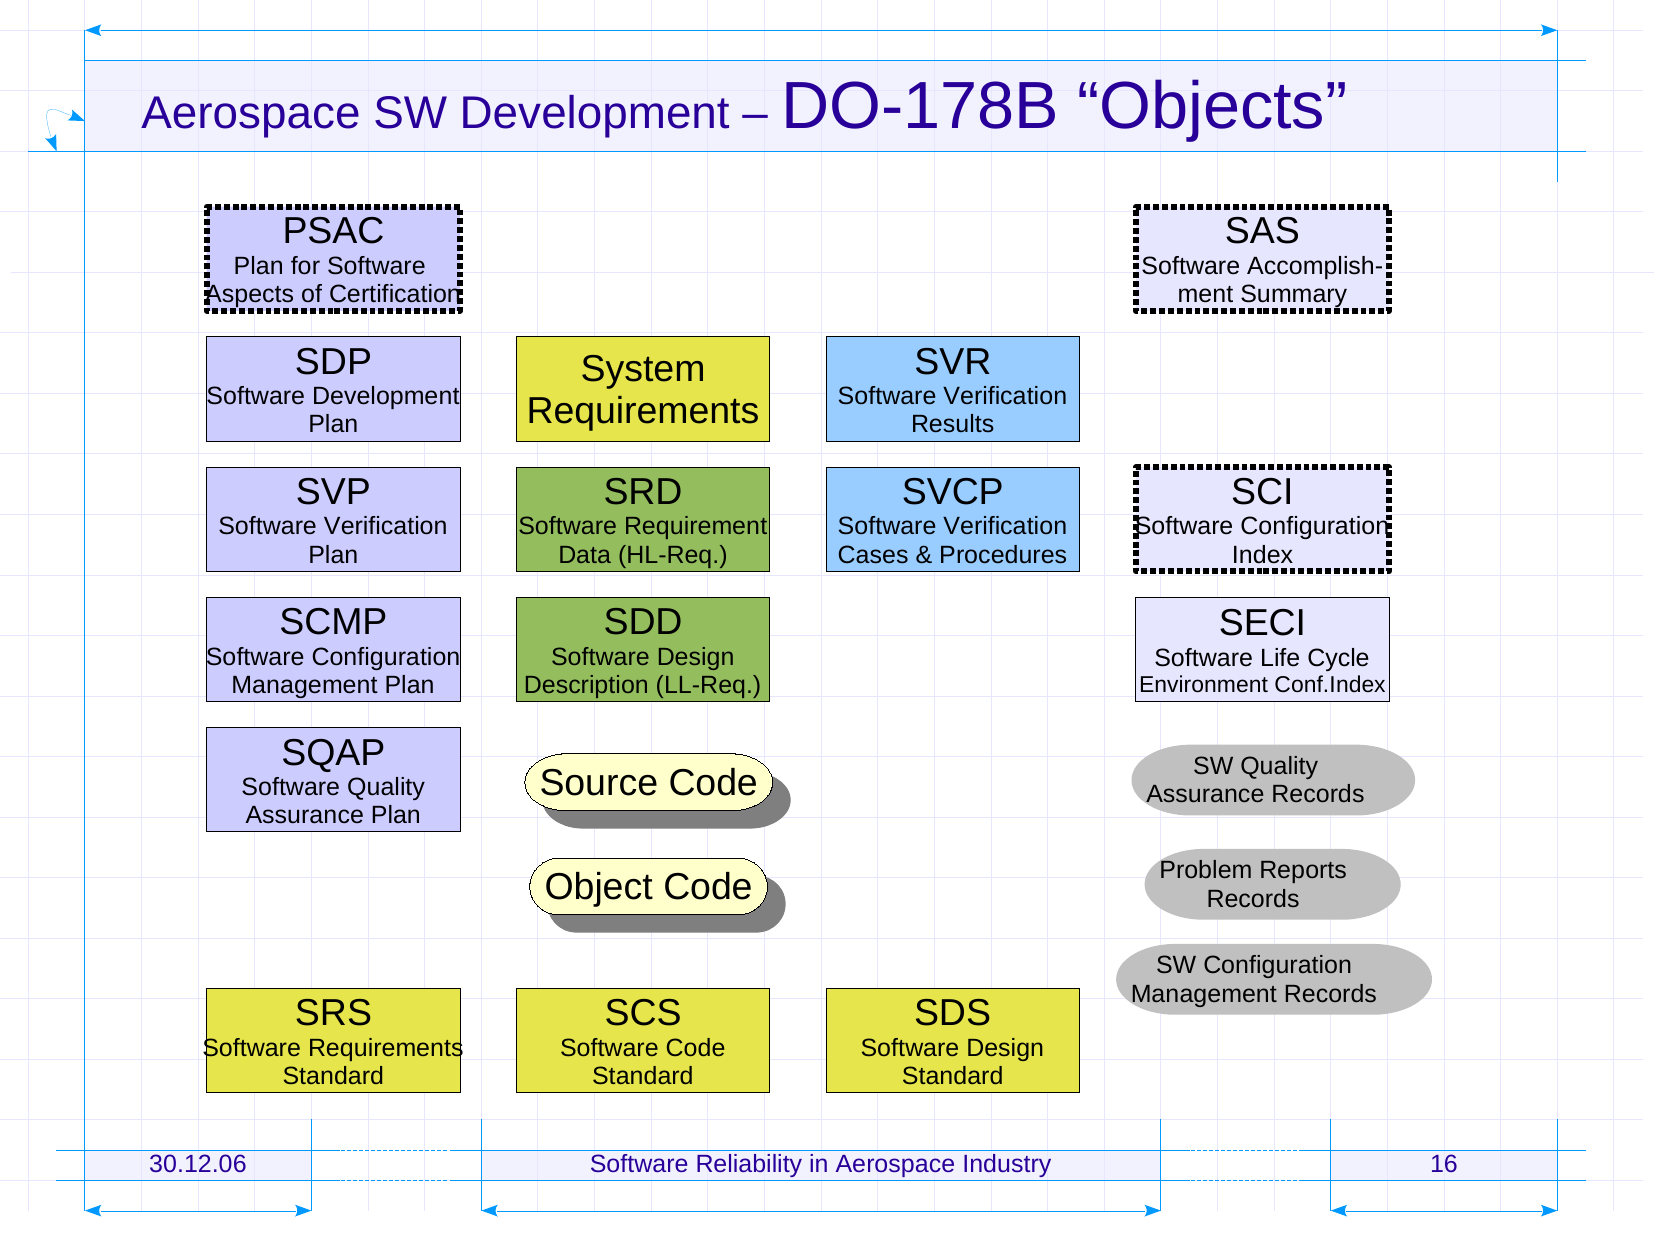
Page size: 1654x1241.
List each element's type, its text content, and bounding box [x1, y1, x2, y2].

text_box SAS Software Accomplish- ment Summary [1135, 206, 1390, 311]
text_box Source Code [524, 753, 773, 811]
text_box SRD Software Requirement Data (HL-Req.) [516, 467, 770, 572]
text_box SCMP Software Configuration Management Plan [206, 597, 461, 702]
text_box SVCP Software Verification Cases & Procedures [826, 467, 1080, 572]
text_box PSAC Plan for Software Aspects of Certification [206, 206, 461, 311]
text_box Object Code [529, 858, 768, 915]
text_box SCS Software Code Standard [516, 988, 770, 1093]
text_box Problem Reports Records [1144, 848, 1401, 920]
text_box SVR Software Verification Results [826, 336, 1080, 442]
title Aerospace SW Development – DO-178B “Objects” [141, 67, 1558, 144]
text_box SQAP Software Quality Assurance Plan [206, 727, 461, 832]
text_box SDS Software Design Standard [826, 988, 1080, 1093]
text_box SCI Software Configuration Index [1135, 467, 1390, 572]
text_box SRS Software Requirements Standard [206, 988, 461, 1093]
text_box SW Configuration Management Records [1116, 943, 1433, 1015]
text_box SDP Software Development Plan [206, 336, 461, 442]
text_box SW Quality Assurance Records [1131, 744, 1416, 816]
text_box SECI Software Life Cycle Environment Conf.Index [1135, 597, 1390, 702]
text_box SDD Software Design Description (LL-Req.) [516, 597, 770, 702]
text_box SVP Software Verification Plan [206, 467, 461, 572]
text_box System Requirements [516, 336, 770, 442]
